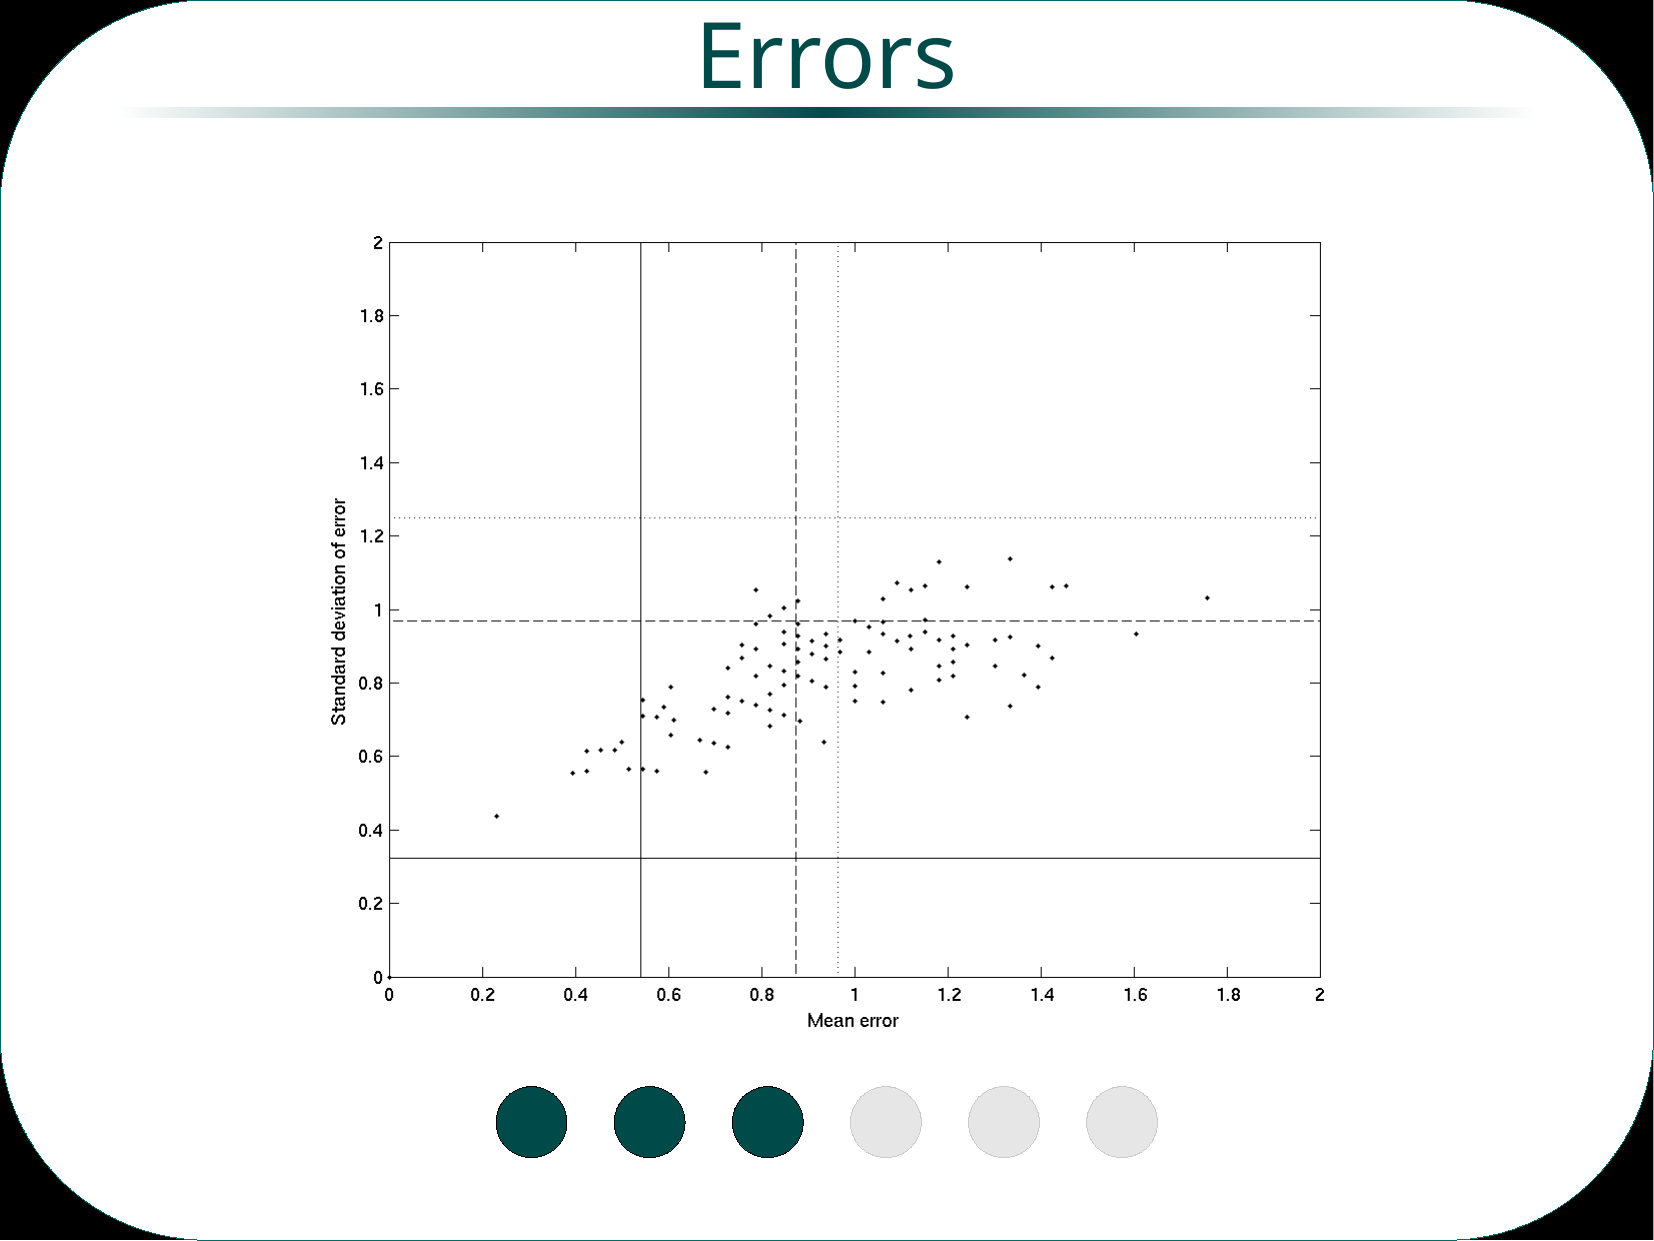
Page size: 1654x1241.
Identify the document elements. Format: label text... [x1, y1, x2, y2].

text_box [118, 106, 1536, 119]
title Errors [82, 0, 1571, 157]
text_box [0, 41, 1654, 1241]
picture [233, 174, 1434, 1076]
